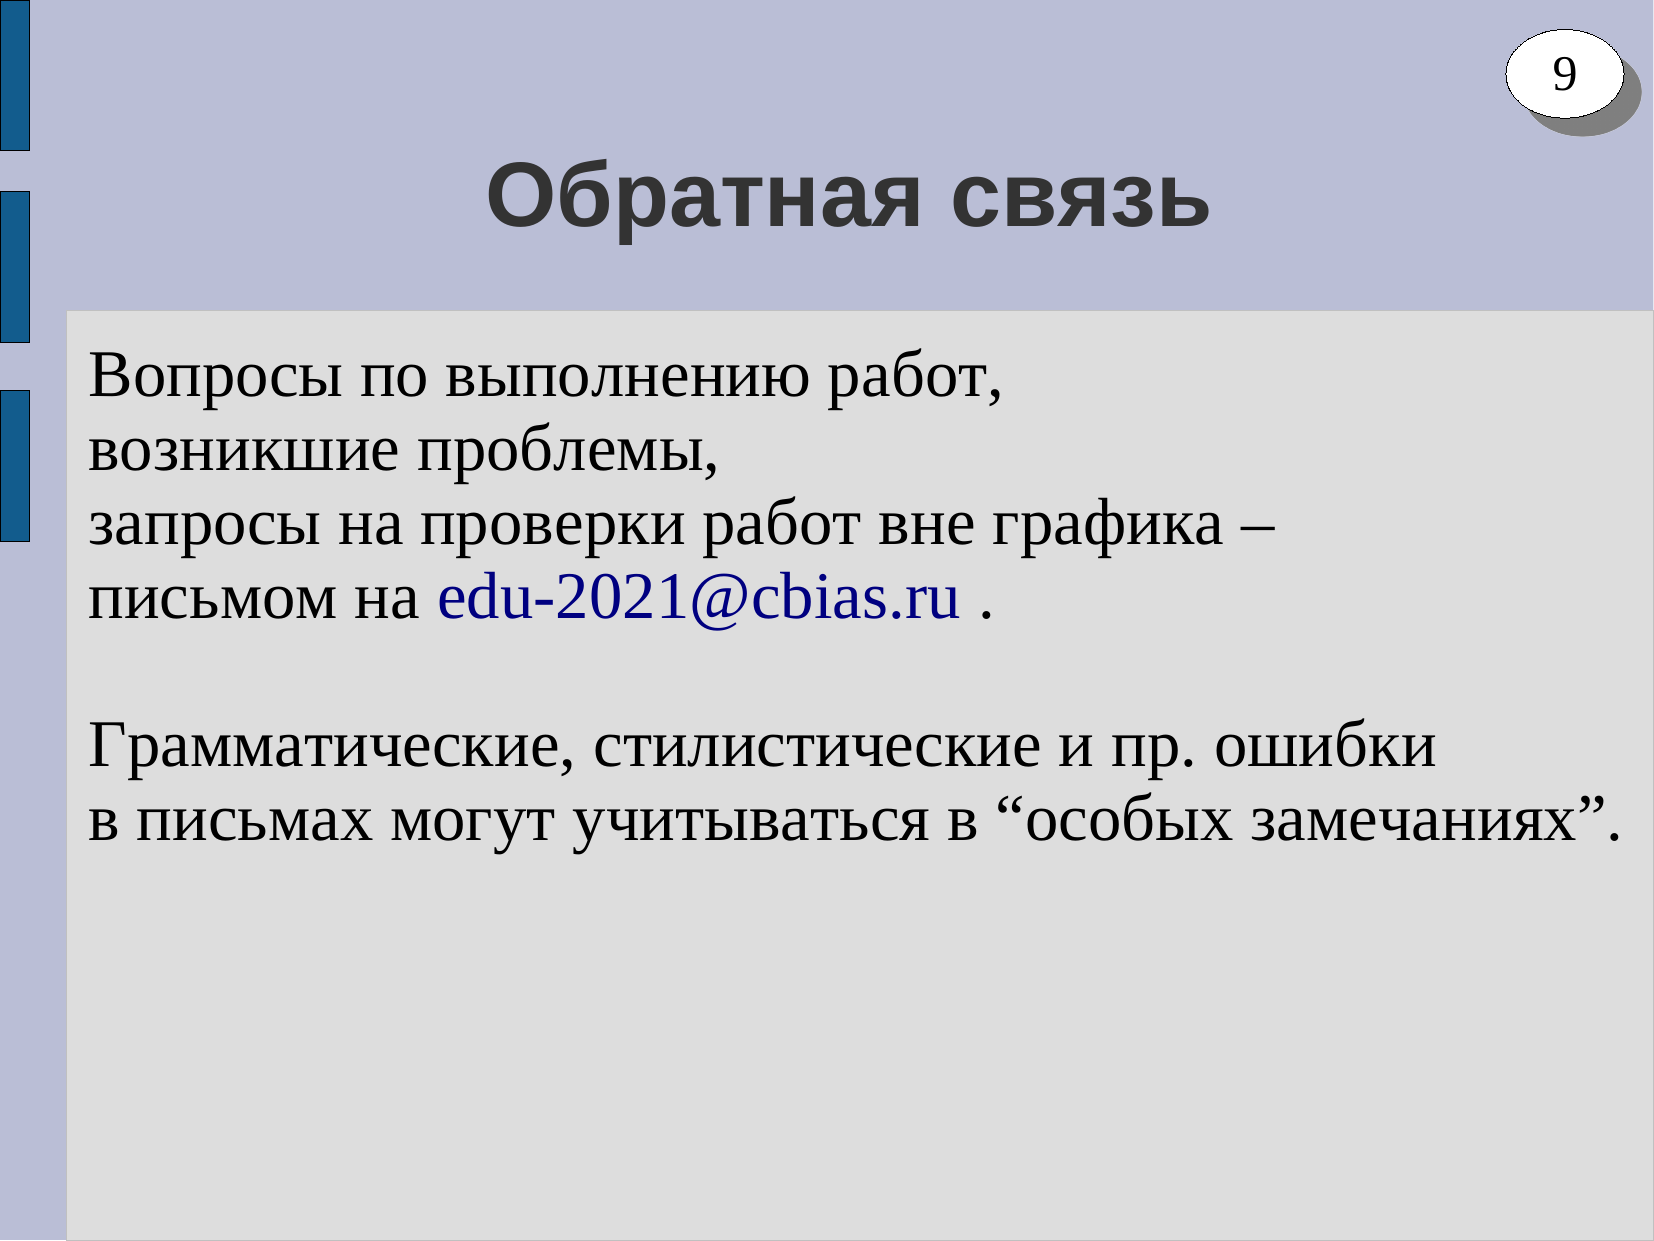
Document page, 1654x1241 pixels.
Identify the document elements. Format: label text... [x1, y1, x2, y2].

text_box 9 [1505, 29, 1625, 119]
title Обратная связь [121, 91, 1534, 299]
text_box Вопросы по выполнению работ, возникшие проблемы, запросы на проверки работ вне графика – письмом на edu-2021@cbias.ru . Грамматические, стилистические и пр. ошибки в письмах могут учитываться в “особых замечаниях”. [88, 336, 1626, 1211]
